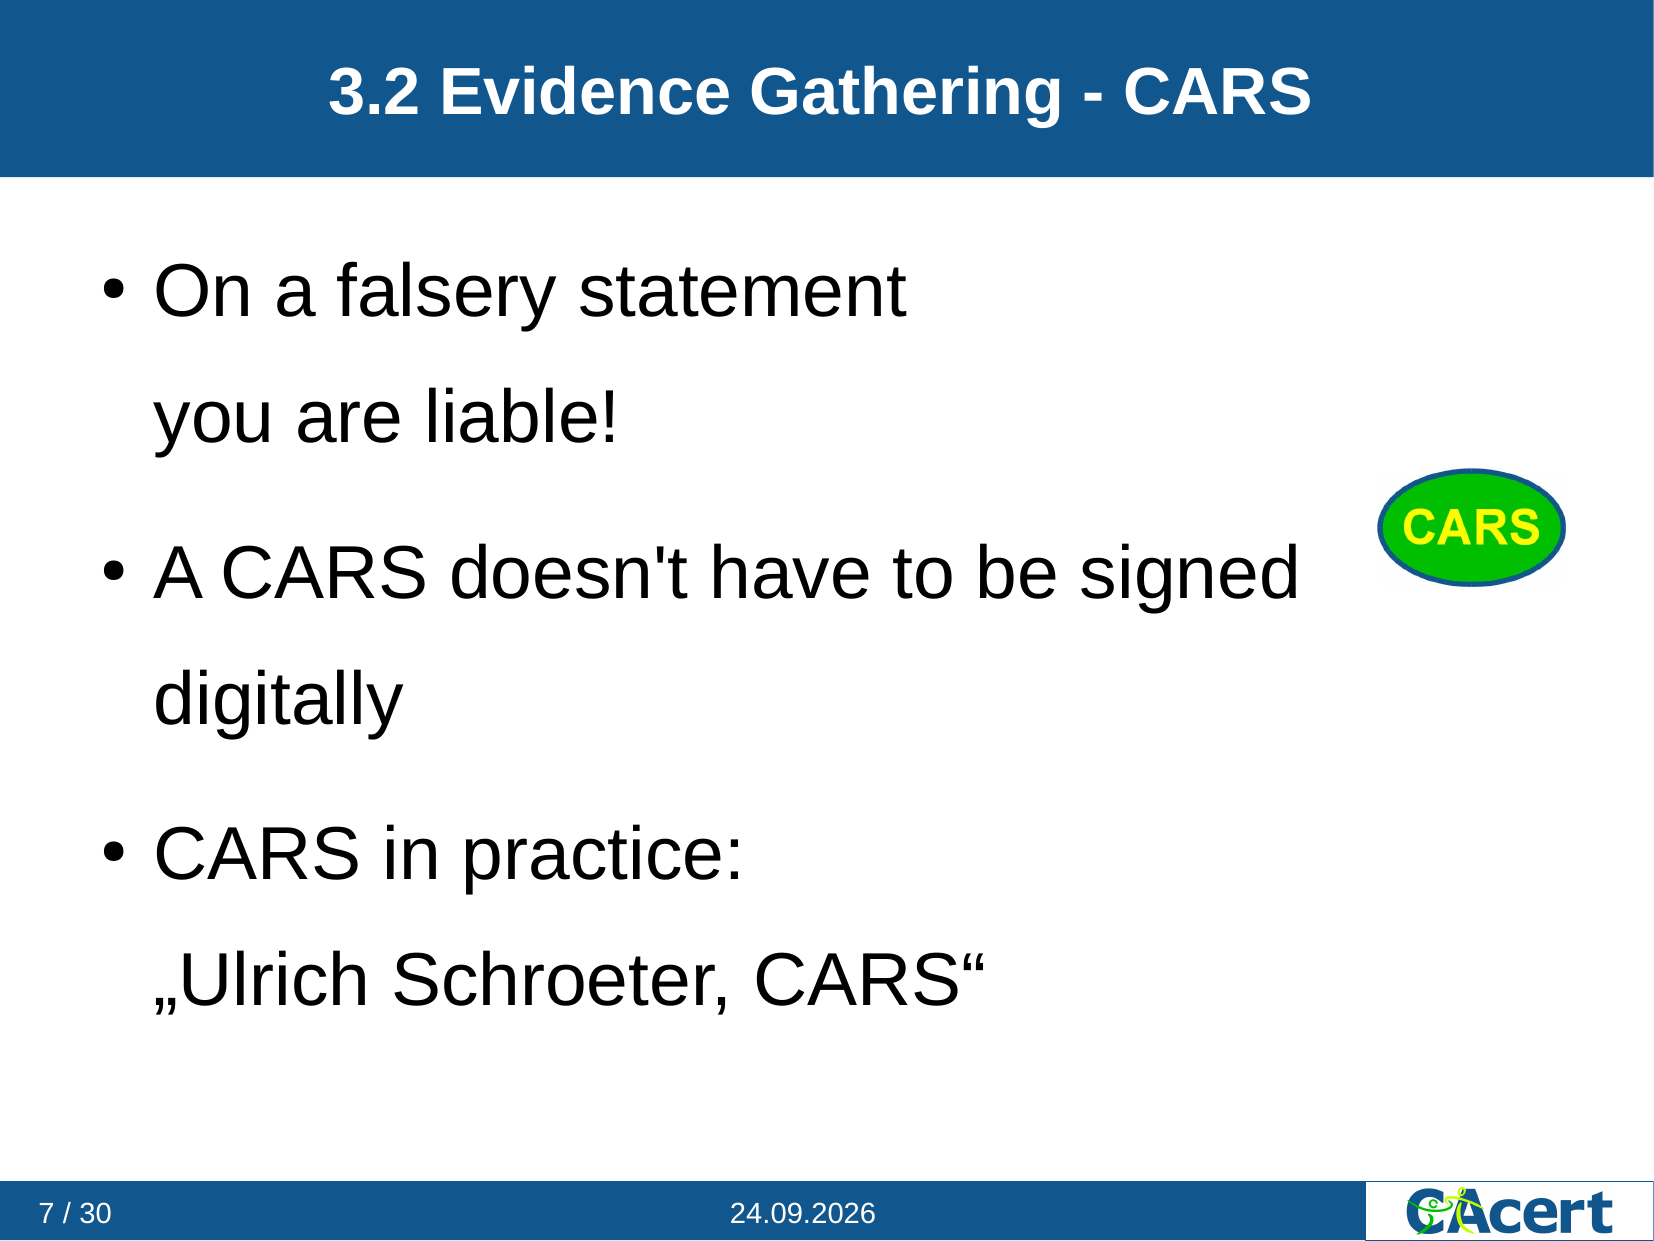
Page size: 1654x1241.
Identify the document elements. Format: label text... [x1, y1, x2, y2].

picture [1406, 1186, 1613, 1235]
title 3.2 Evidence Gathering - CARS [76, 17, 1565, 166]
list On a falsery statement you are liable! A CARS doesn't have to be signed digitally CARS in practice: „Ulrich Schroeter, CARS“ [82, 206, 1359, 1065]
picture [1377, 468, 1566, 587]
